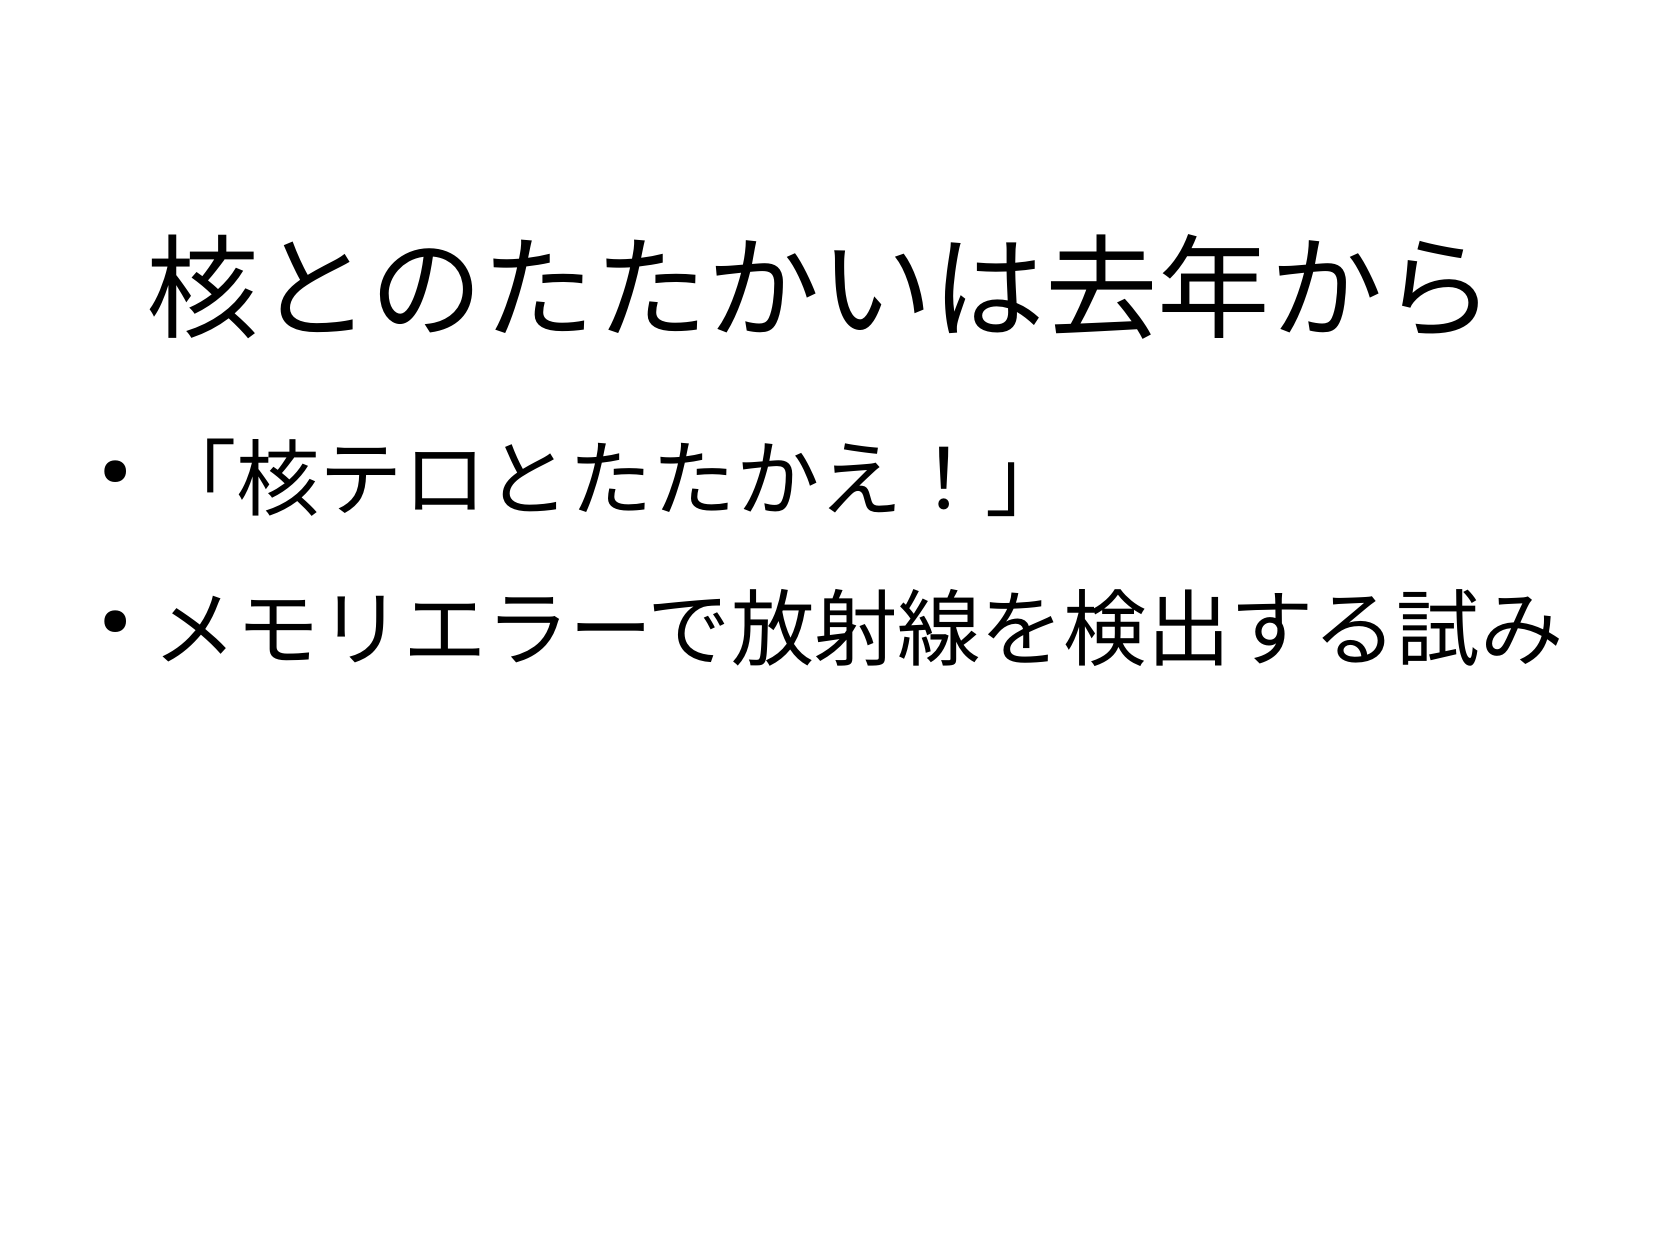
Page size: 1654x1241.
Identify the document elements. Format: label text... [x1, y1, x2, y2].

list 「核テロとたたかえ！」 メモリエラーで放射線を検出する試み [82, 413, 1571, 1109]
title 核とのたたかいは去年から [76, 176, 1565, 384]
